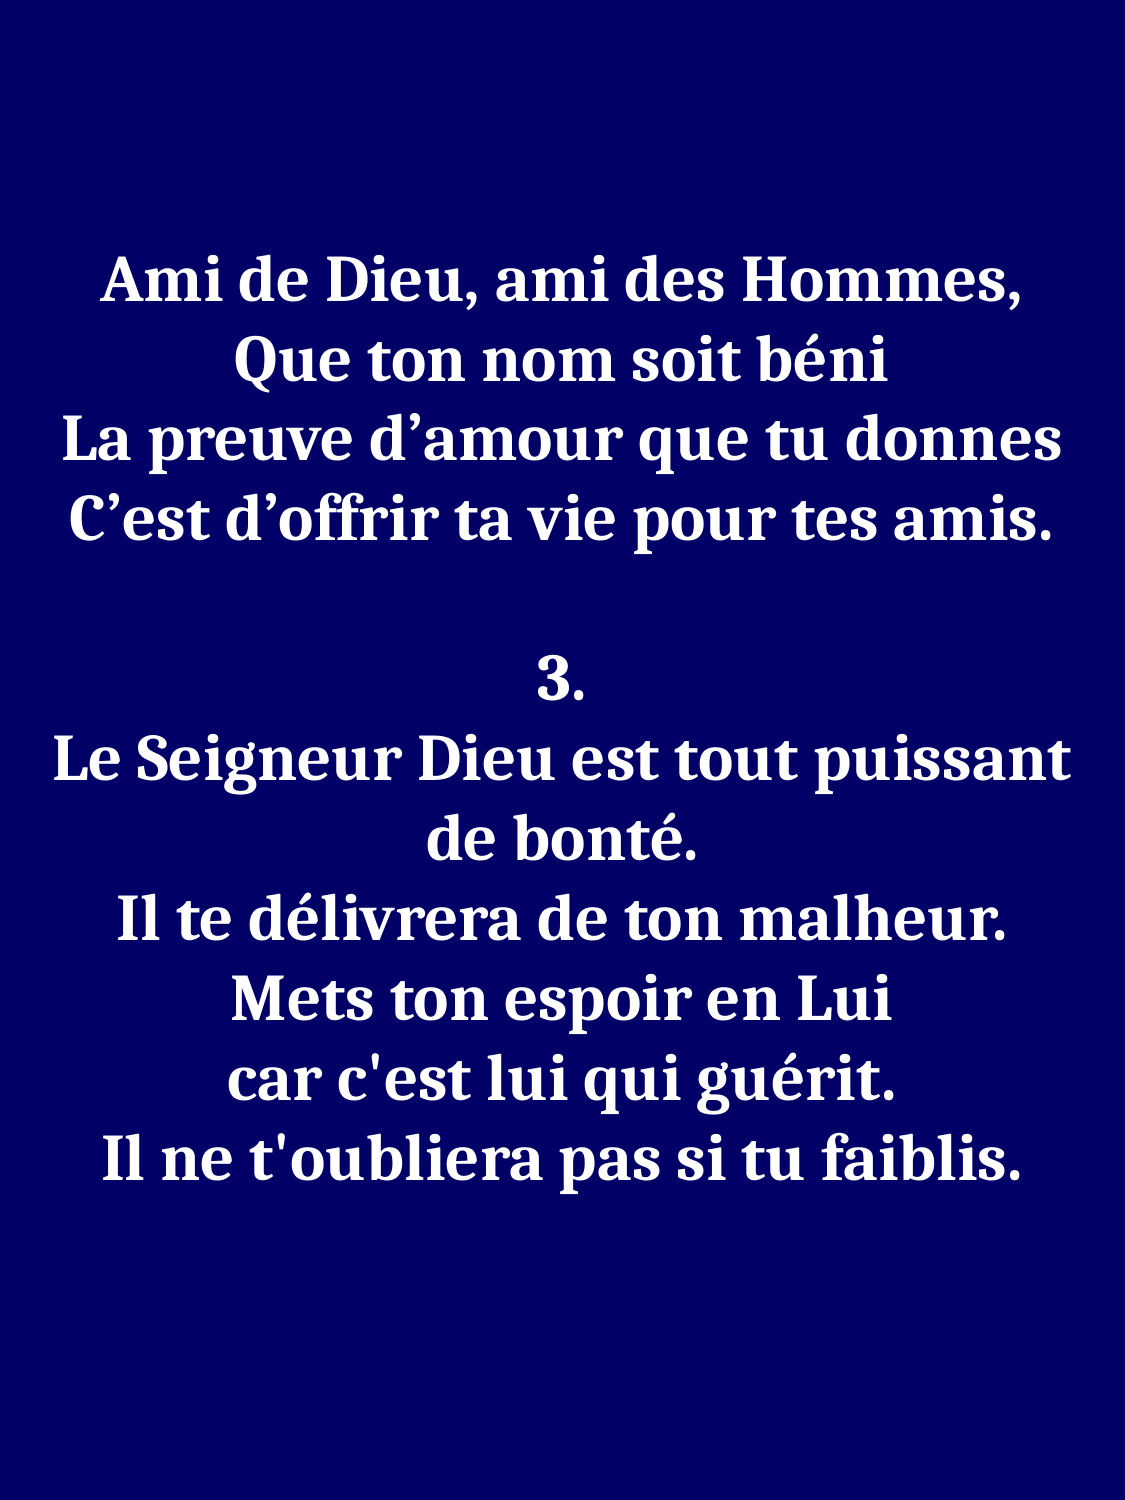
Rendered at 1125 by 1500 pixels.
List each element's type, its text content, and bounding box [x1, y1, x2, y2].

text_box Ami de Dieu, ami des Hommes, Que ton nom soit béni La preuve d’amour que tu donnes C’est d’offrir ta vie pour tes amis. 3. Le Seigneur Dieu est tout puissant de bonté. Il te délivrera de ton malheur. Mets ton espoir en Lui car c'est lui qui guérit. Il ne t'oubliera pas si tu faiblis. [0, 226, 1125, 1202]
